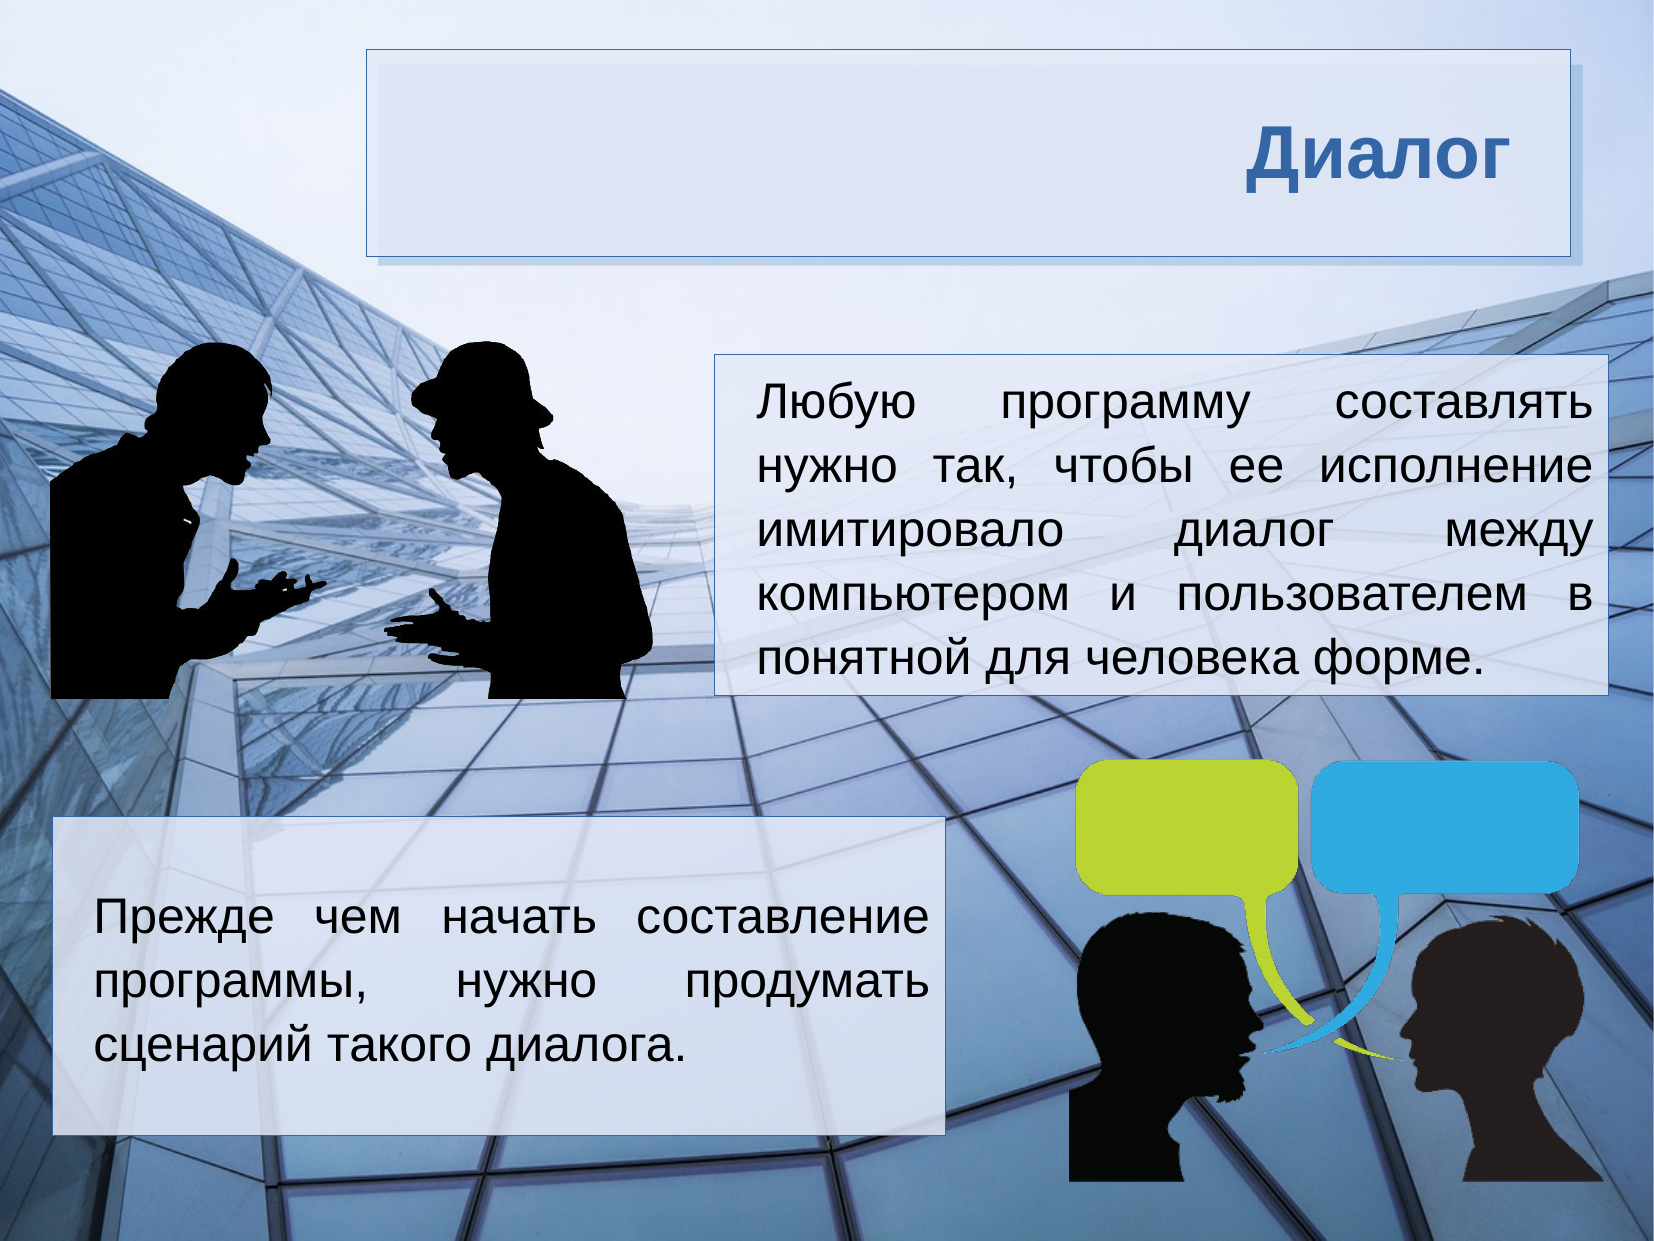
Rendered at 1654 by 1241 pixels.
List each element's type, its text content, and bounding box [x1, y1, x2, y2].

title Диалог [366, 49, 1571, 257]
text_box Прежде чем начать составление программы, нужно продумать сценарий такого диалога. [52, 816, 946, 1136]
text_box [377, 64, 1583, 266]
text_box Любую программу составлять нужно так, чтобы ее исполнение имитировало диалог между компьютером и пользователем в понятной для человека форме. [714, 354, 1609, 696]
picture [0, 0, 1654, 1241]
